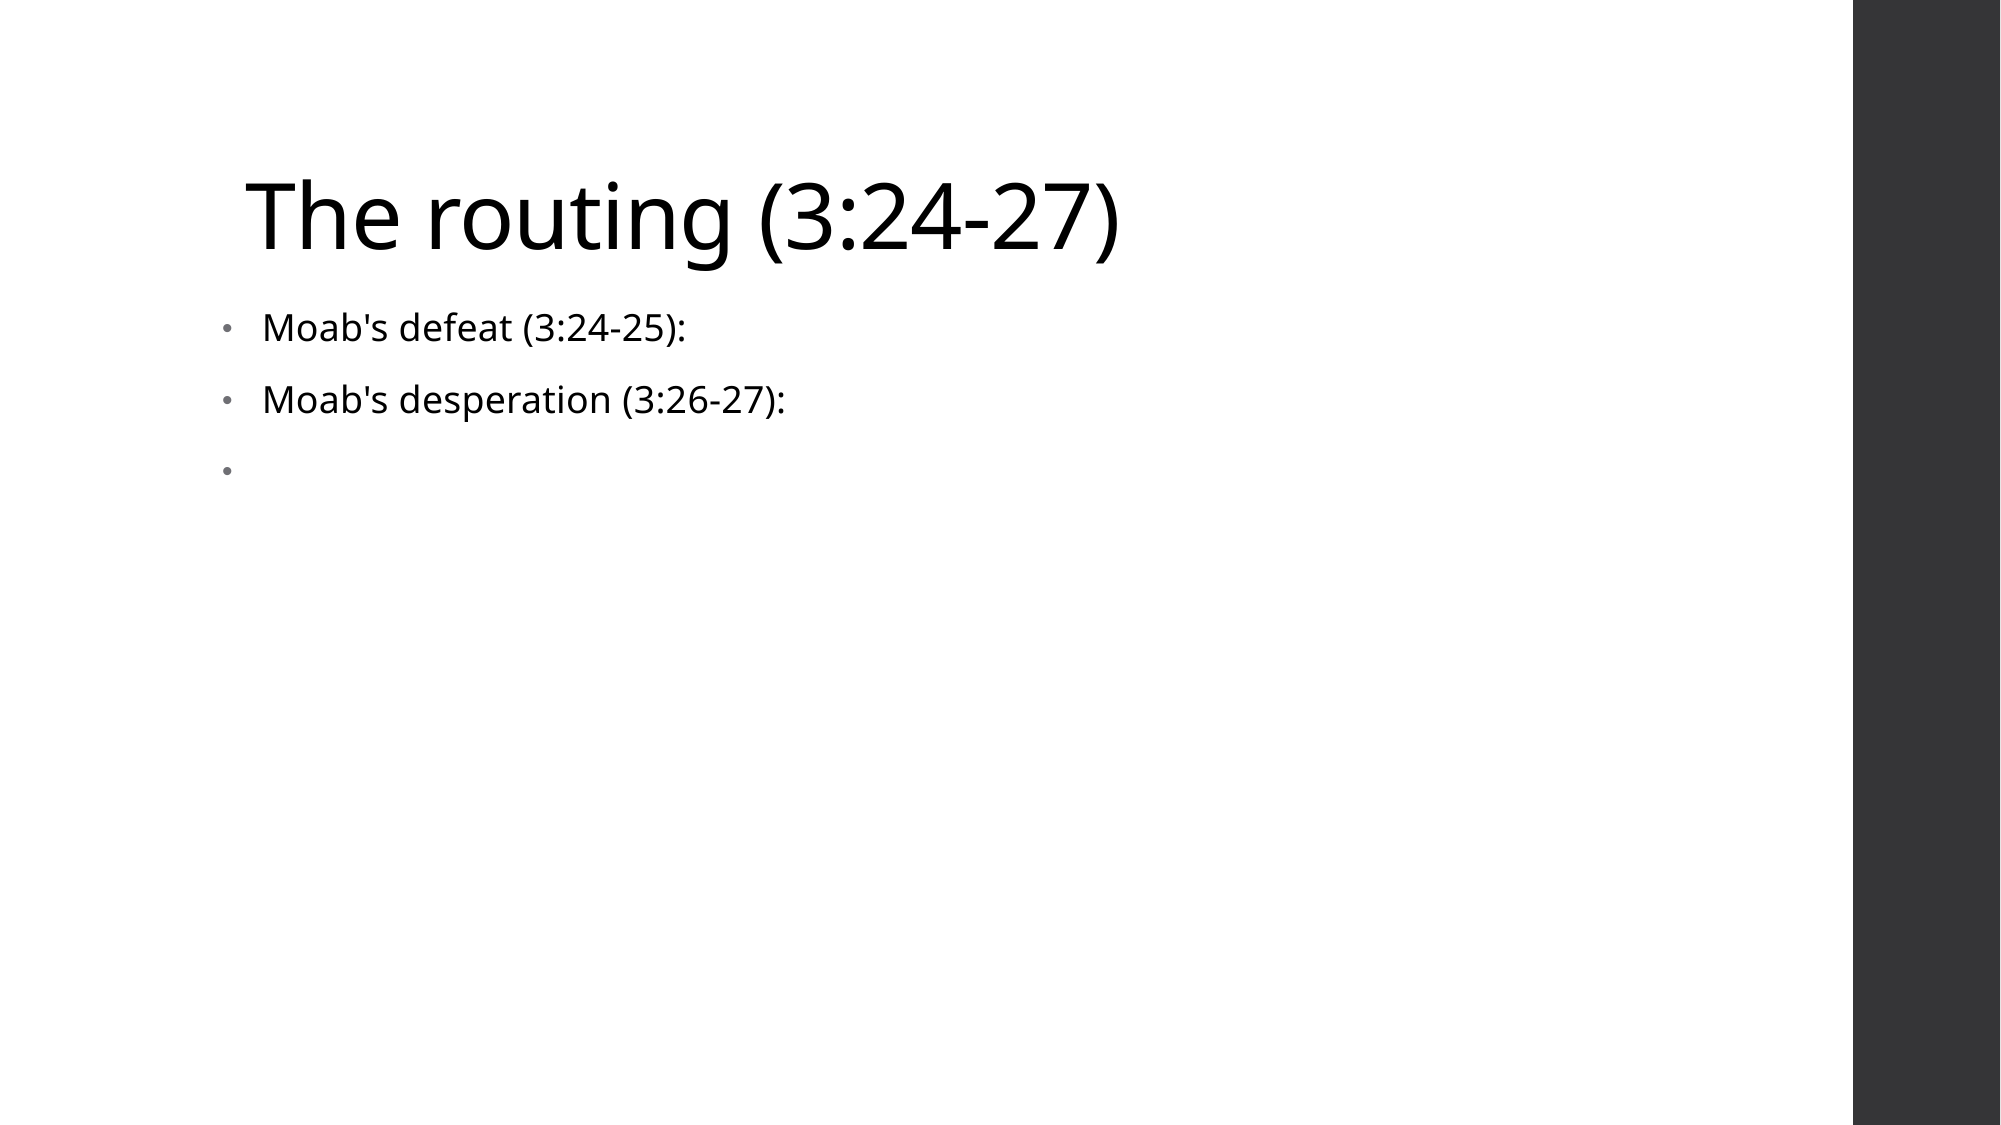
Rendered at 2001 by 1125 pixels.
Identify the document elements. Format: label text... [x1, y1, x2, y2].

title The routing (3:24-27) [206, 60, 1797, 278]
list Moab's defeat (3:24-25): Moab's desperation (3:26-27): [206, 299, 1617, 1014]
